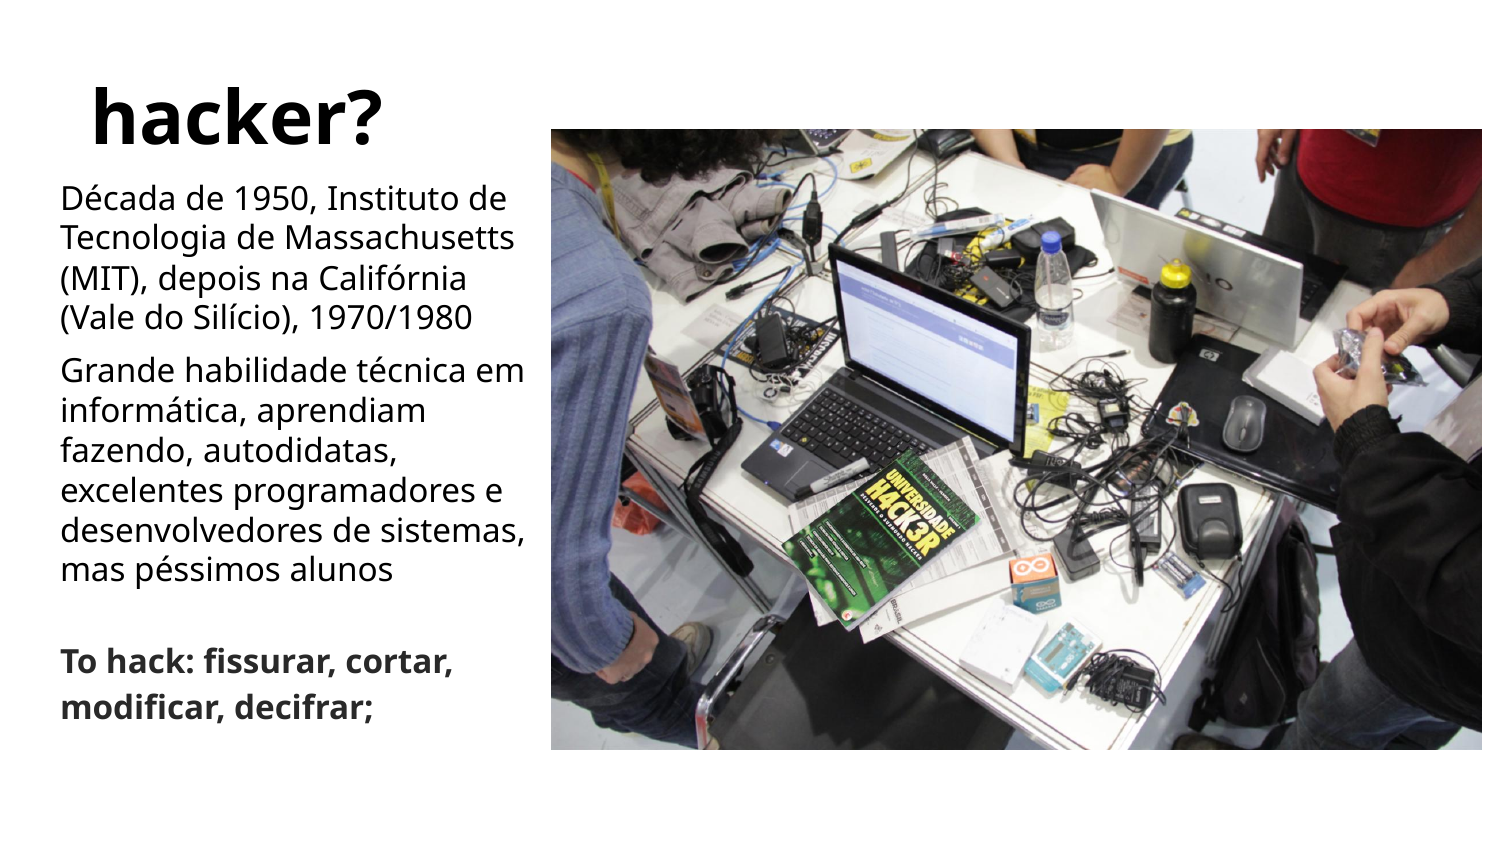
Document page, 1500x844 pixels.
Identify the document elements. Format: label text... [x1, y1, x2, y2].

picture [551, 129, 1482, 750]
title hacker? [75, 33, 1425, 161]
list Década de 1950, Instituto de Tecnologia de Massachusetts (MIT), depois na Califórnia (Vale do Silício), 1970/1980 Grande habilidade técnica em informática, aprendiam fazendo, autodidatas, excelentes programadores e desenvolvedores de sistemas, mas péssimos alunos To hack: fissurar, cortar, modificar, decifrar; [45, 161, 552, 783]
